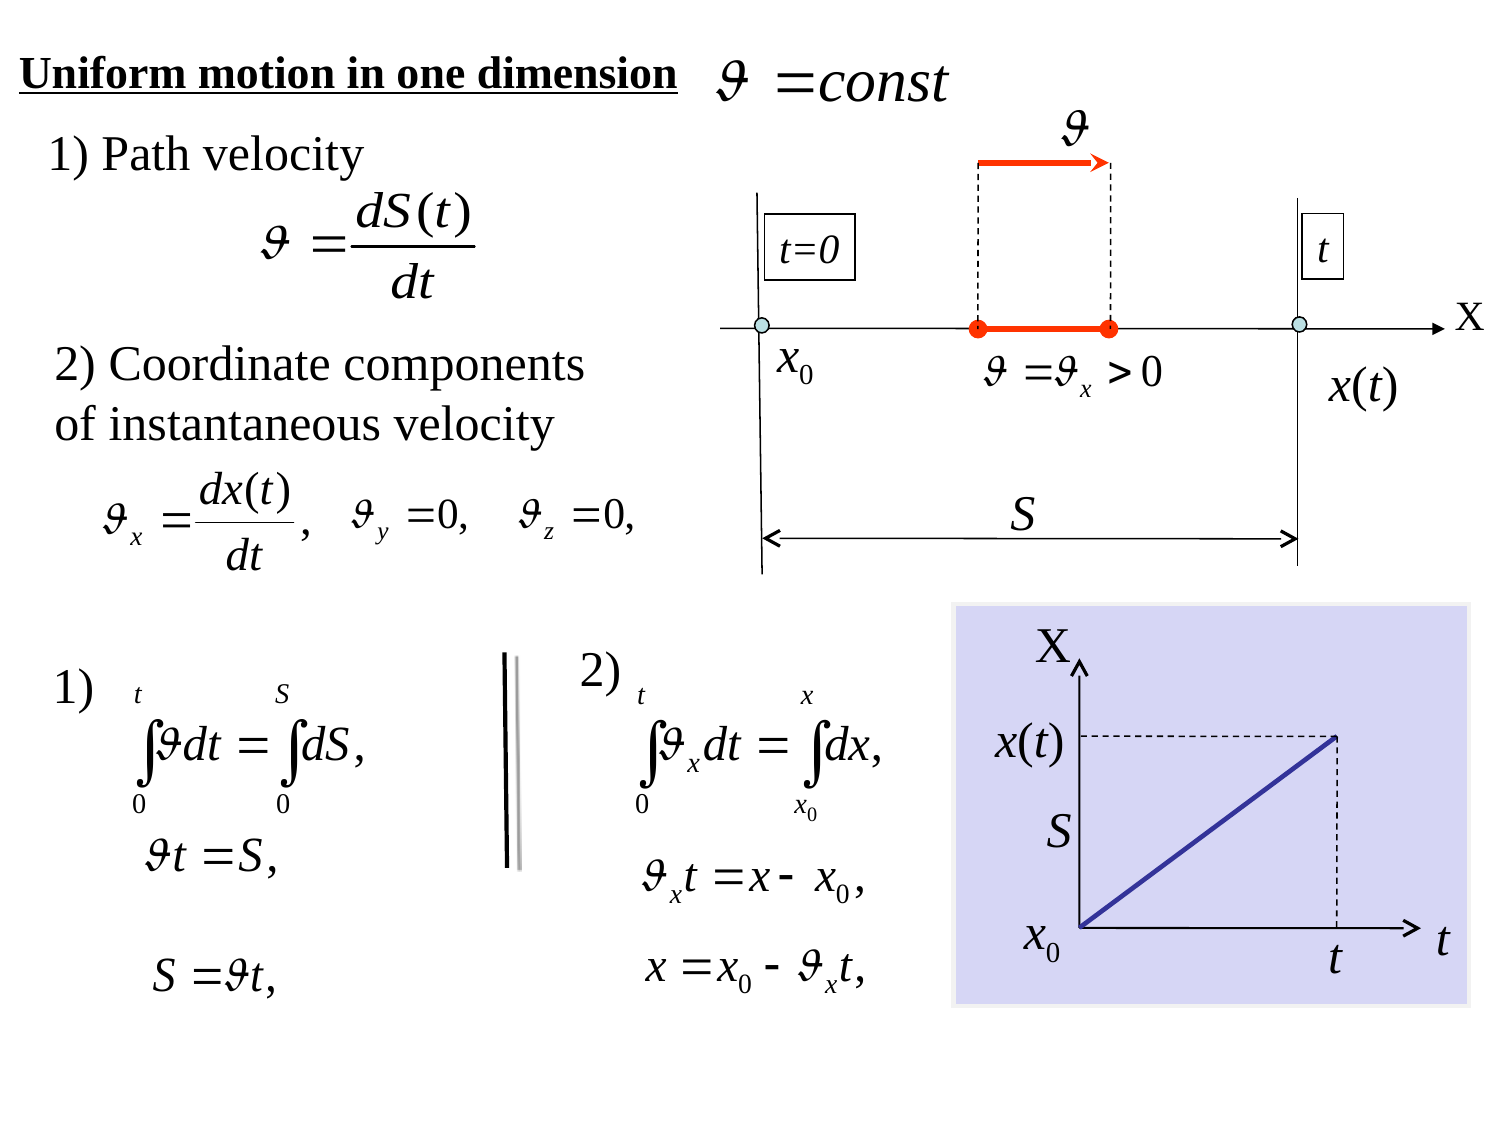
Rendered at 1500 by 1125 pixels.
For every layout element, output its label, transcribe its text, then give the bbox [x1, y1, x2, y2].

chart [624, 670, 892, 831]
text_box S [995, 472, 1098, 549]
text_box x(t) [1314, 343, 1414, 419]
text_box 2) [564, 628, 637, 704]
text_box 1) Path velocity [32, 113, 380, 189]
text_box x0 [762, 314, 829, 399]
text_box x0 [1008, 891, 1076, 976]
text_box X [1439, 280, 1500, 347]
text_box t [1313, 915, 1357, 992]
chart [252, 179, 485, 310]
chart [121, 670, 373, 892]
text_box S [1031, 790, 1087, 866]
text_box Uniform motion in one dimension [3, 35, 693, 106]
text_box 2) Coordinate components of instantaneous velocity [39, 322, 614, 459]
text_box x(t) [980, 700, 1080, 776]
chart [636, 933, 873, 1006]
chart [636, 844, 873, 916]
chart [977, 340, 1170, 410]
chart [513, 484, 641, 547]
text_box t=0 [764, 214, 855, 280]
text_box [1292, 316, 1307, 333]
chart [345, 485, 476, 554]
text_box t [1302, 213, 1344, 279]
text_box X [1020, 604, 1086, 680]
text_box 1) [37, 646, 110, 722]
chart [145, 945, 283, 1012]
text_box [953, 604, 1469, 1006]
chart [708, 29, 960, 117]
text_box t [1421, 897, 1465, 974]
chart [97, 460, 320, 581]
chart [1054, 83, 1108, 161]
text_box [754, 317, 770, 333]
